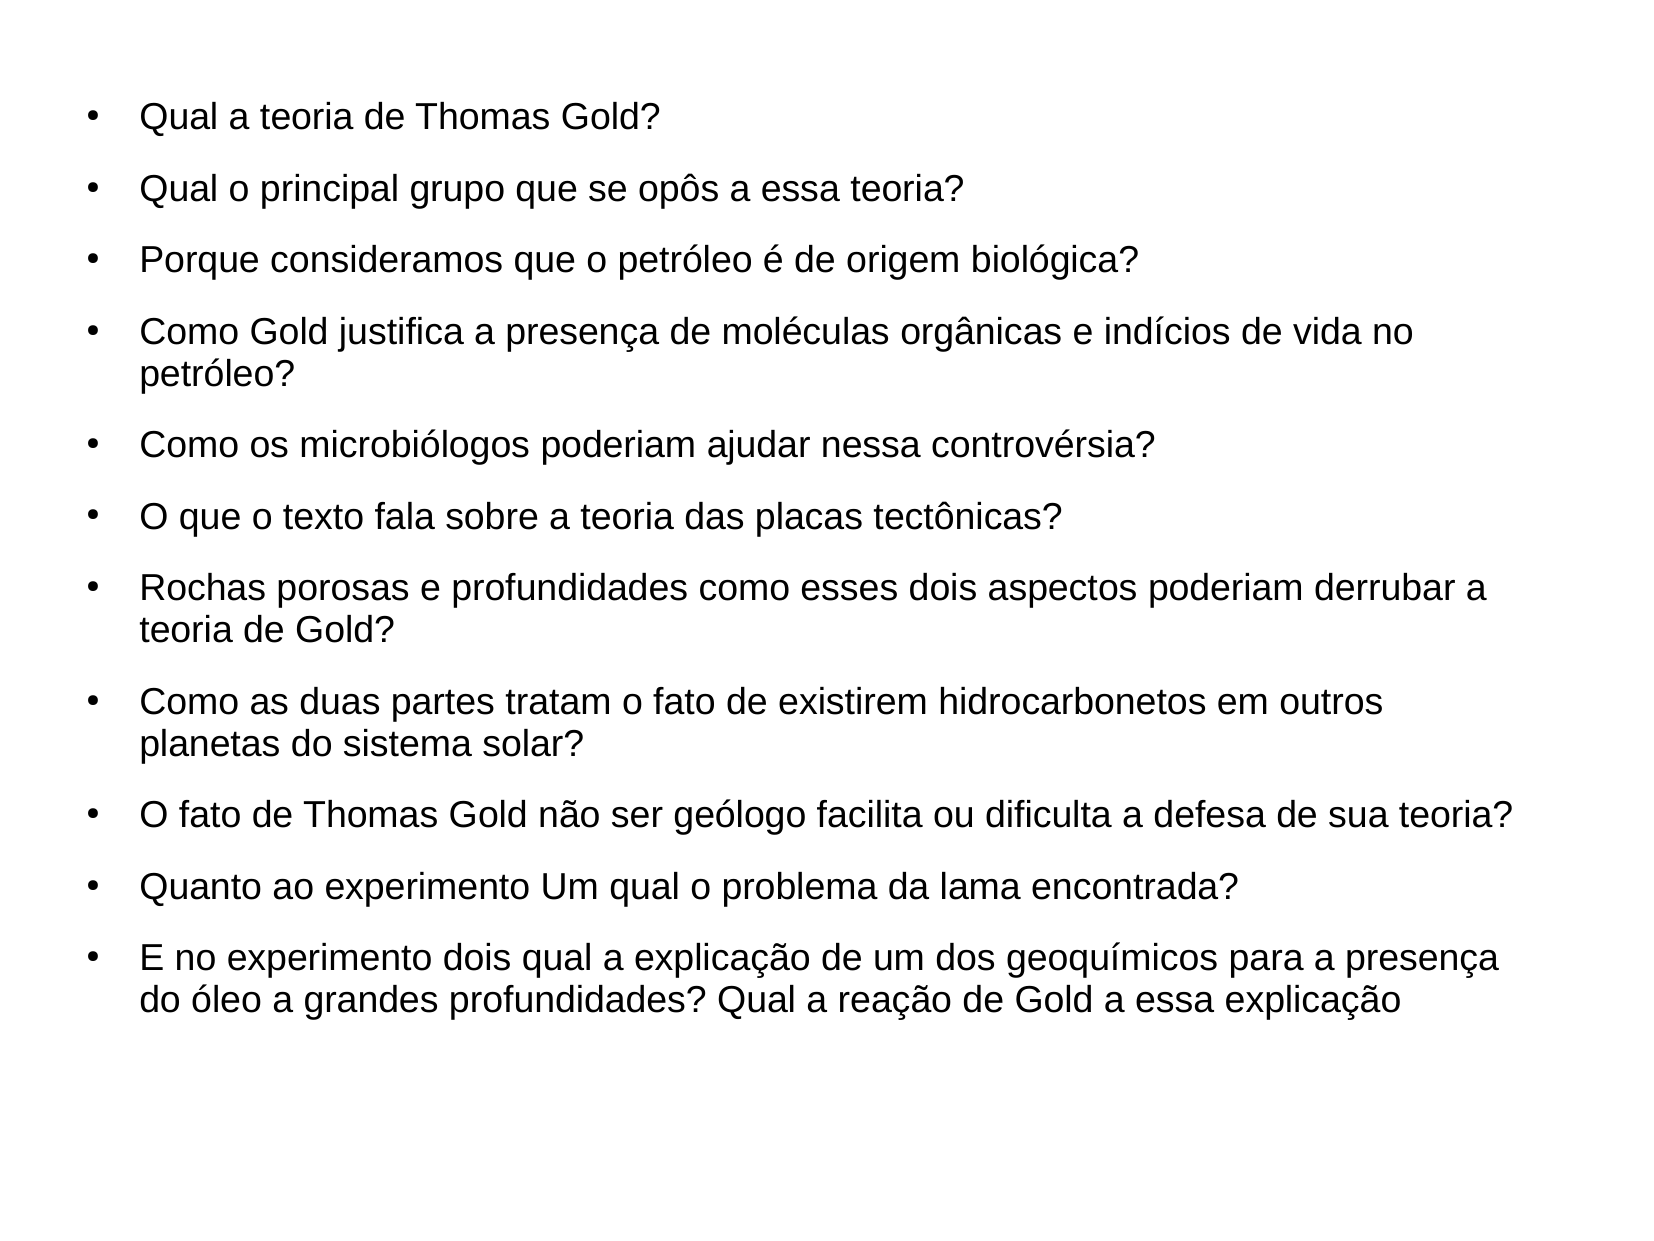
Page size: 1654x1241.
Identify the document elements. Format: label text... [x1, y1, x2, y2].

list Qual a teoria de Thomas Gold? Qual o principal grupo que se opôs a essa teoria? Porque consideramos que o petróleo é de origem biológica? Como Gold justifica a presença de moléculas orgânicas e indícios de vida no petróleo? Como os microbiólogos poderiam ajudar nessa controvérsia? O que o texto fala sobre a teoria das placas tectônicas? Rochas porosas e profundidades como esses dois aspectos poderiam derrubar a teoria de Gold? Como as duas partes tratam o fato de existirem hidrocarbonetos em outros planetas do sistema solar? O fato de Thomas Gold não ser geólogo facilita ou dificulta a defesa de sua teoria? Quanto ao experimento Um qual o problema da lama encontrada? E no experimento dois qual a explicação de um dos geoquímicos para a presença do óleo a grandes profundidades? Qual a reação de Gold a essa explicação [68, 95, 1524, 1123]
